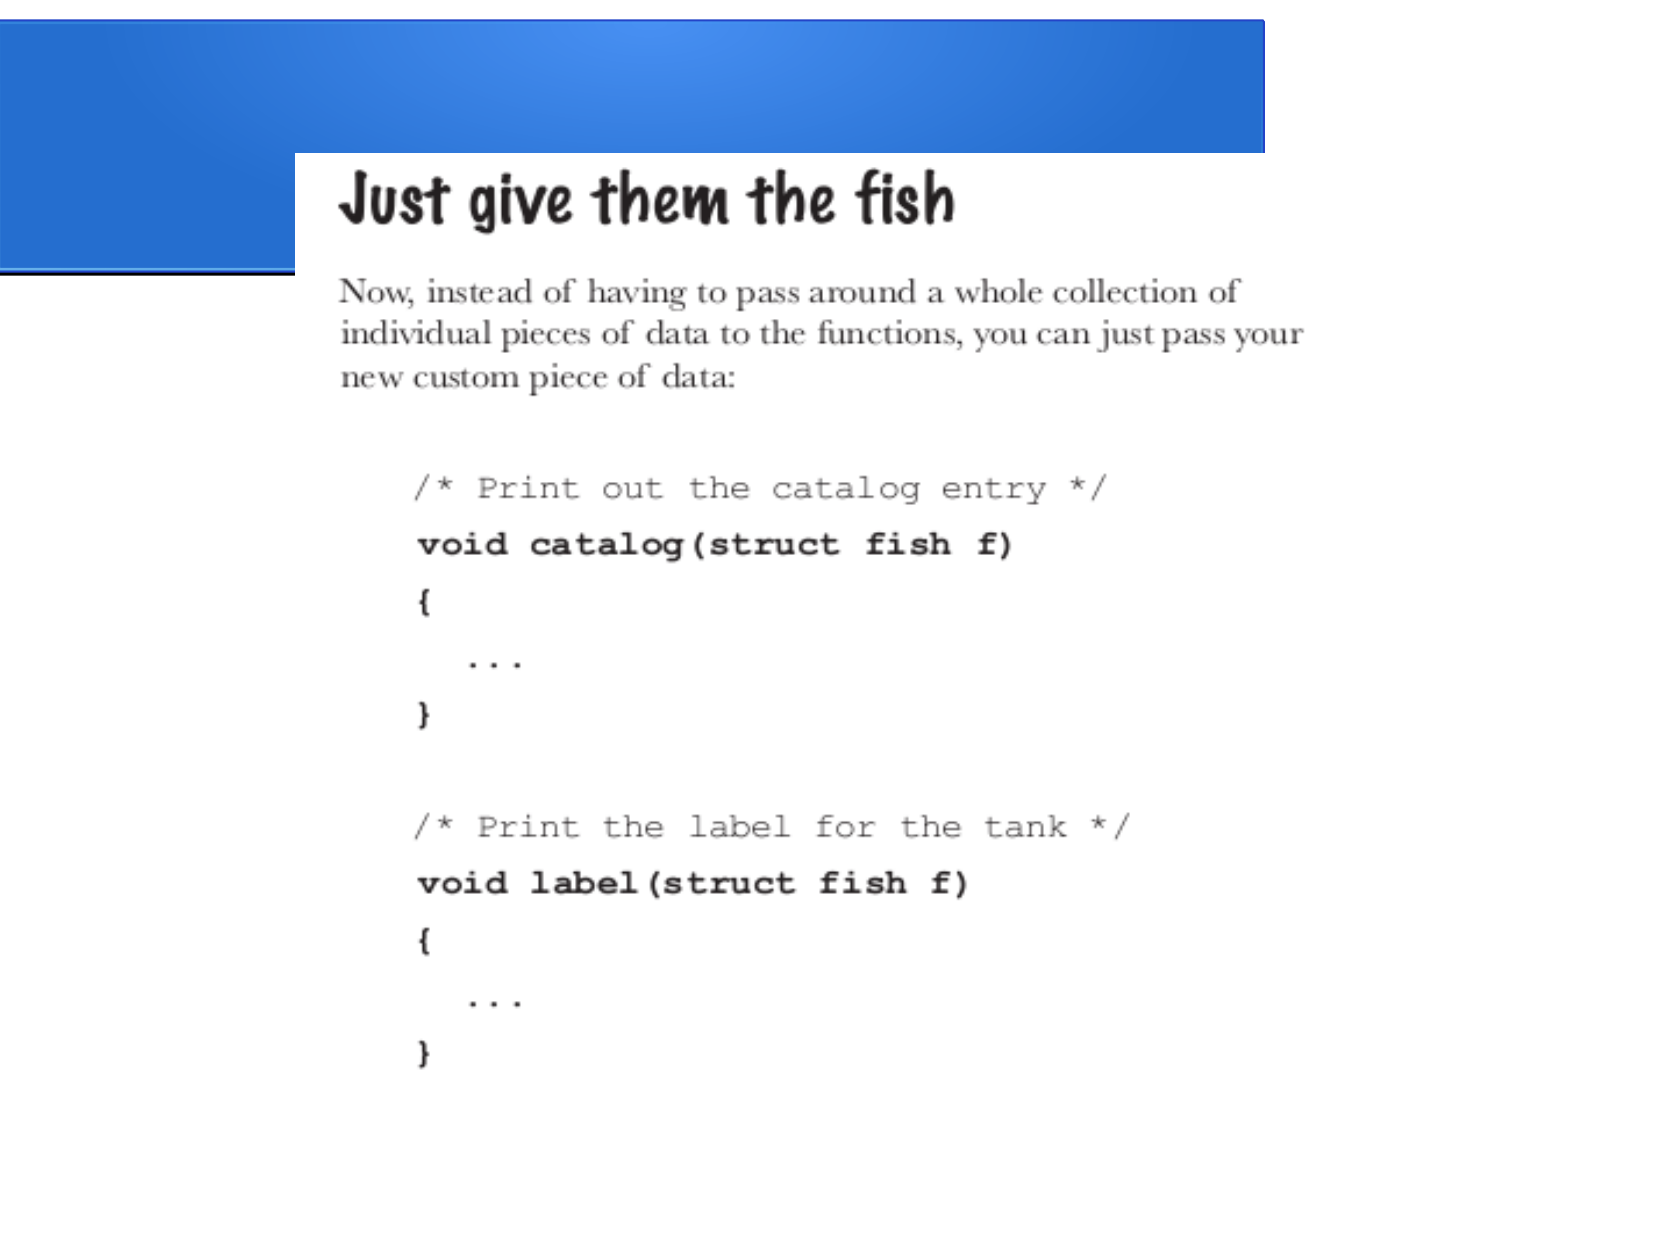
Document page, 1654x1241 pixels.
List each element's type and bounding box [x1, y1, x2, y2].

picture [295, 153, 1323, 1111]
